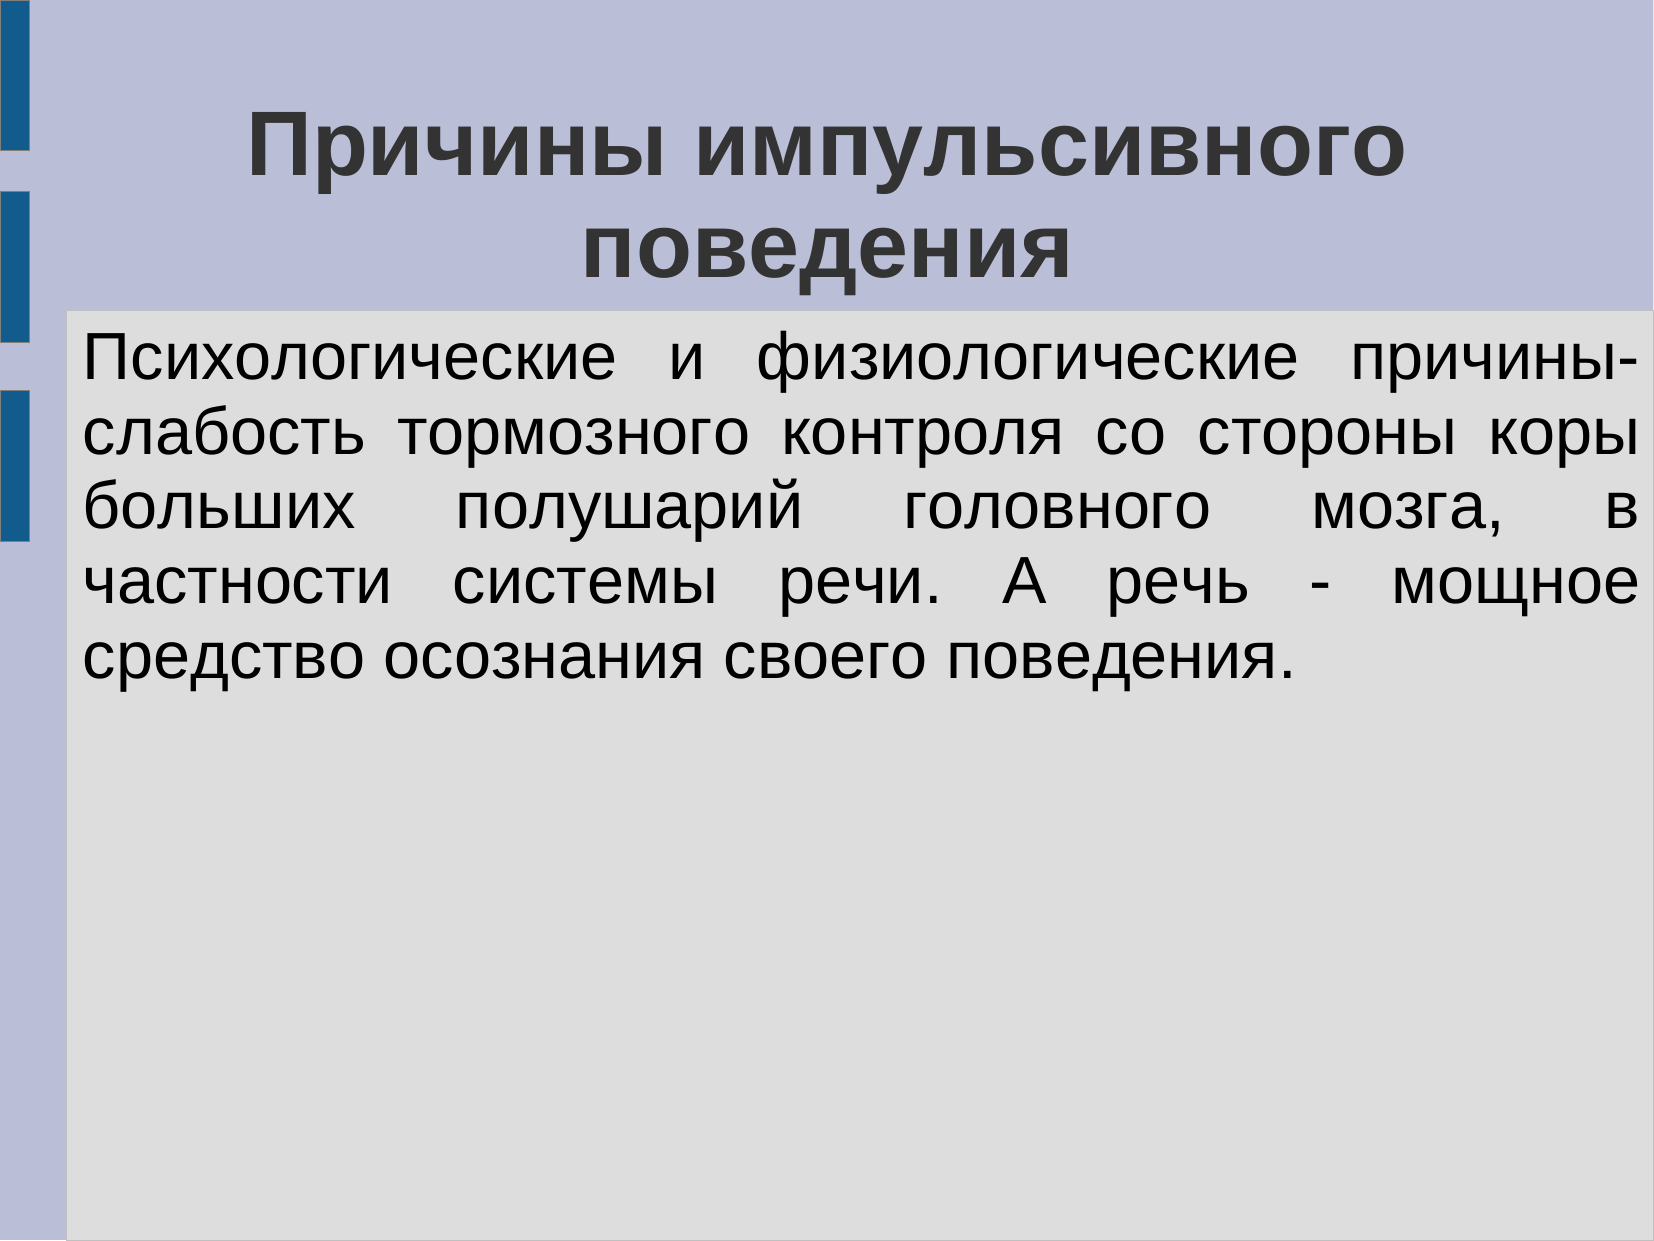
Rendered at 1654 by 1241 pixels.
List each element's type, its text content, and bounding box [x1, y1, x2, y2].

title Причины импульсивного поведения [121, 91, 1534, 299]
list Психологические и физиологические причины-слабость тормозного контроля со стороны коры больших полушарий головного мозга, в частности системы речи. А речь - мощное средство осознания своего поведения. [11, 318, 1642, 1241]
